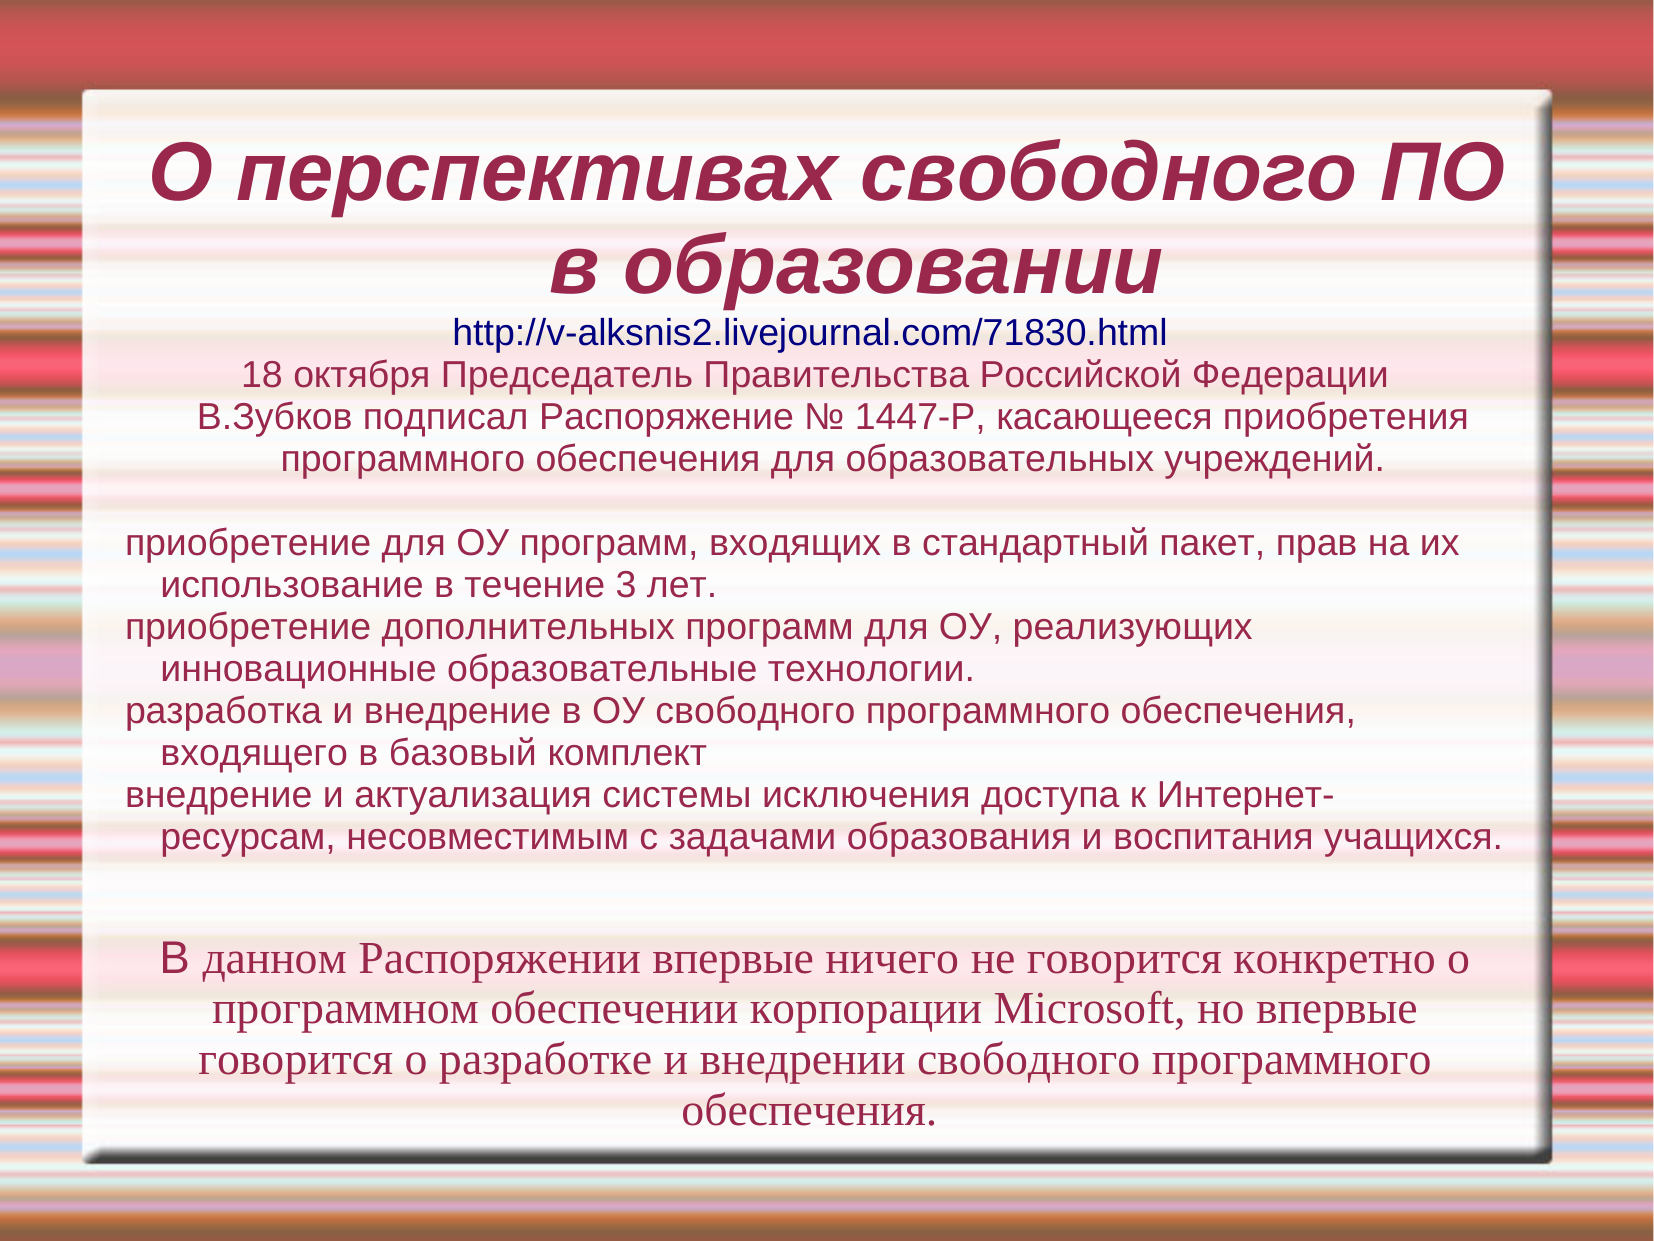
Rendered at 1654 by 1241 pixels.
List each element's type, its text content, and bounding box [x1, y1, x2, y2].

title О перспективах свободного ПО в образовании [121, 114, 1534, 322]
picture [0, 0, 1654, 1241]
subtitle http://v-alksnis2.livejournal.com/71830.html 18 октября Председатель Правительства Российской Федерации В.Зубков подписал Распоряжение № 1447-Р, касающееся приобретения программного обеспечения для образовательных учреждений. приобретение для ОУ программ, входящих в стандартный пакет, прав на их использование в течение 3 лет. приобретение дополнительных программ для ОУ, реализующих инновационные образовательные технологии. разработка и внедрение в ОУ свободного программного обеспечения, входящего в базовый комплект внедрение и актуализация системы исключения доступа к Интернет-ресурсам, несовместимым с задачами образования и воспитания учащихся. В данном Распоряжении впервые ничего не говорится конкретно о программном обеспечении корпорации Microsoft, но впервые говорится о разработке и внедрении свободного программного обеспечения. [124, 311, 1506, 1135]
